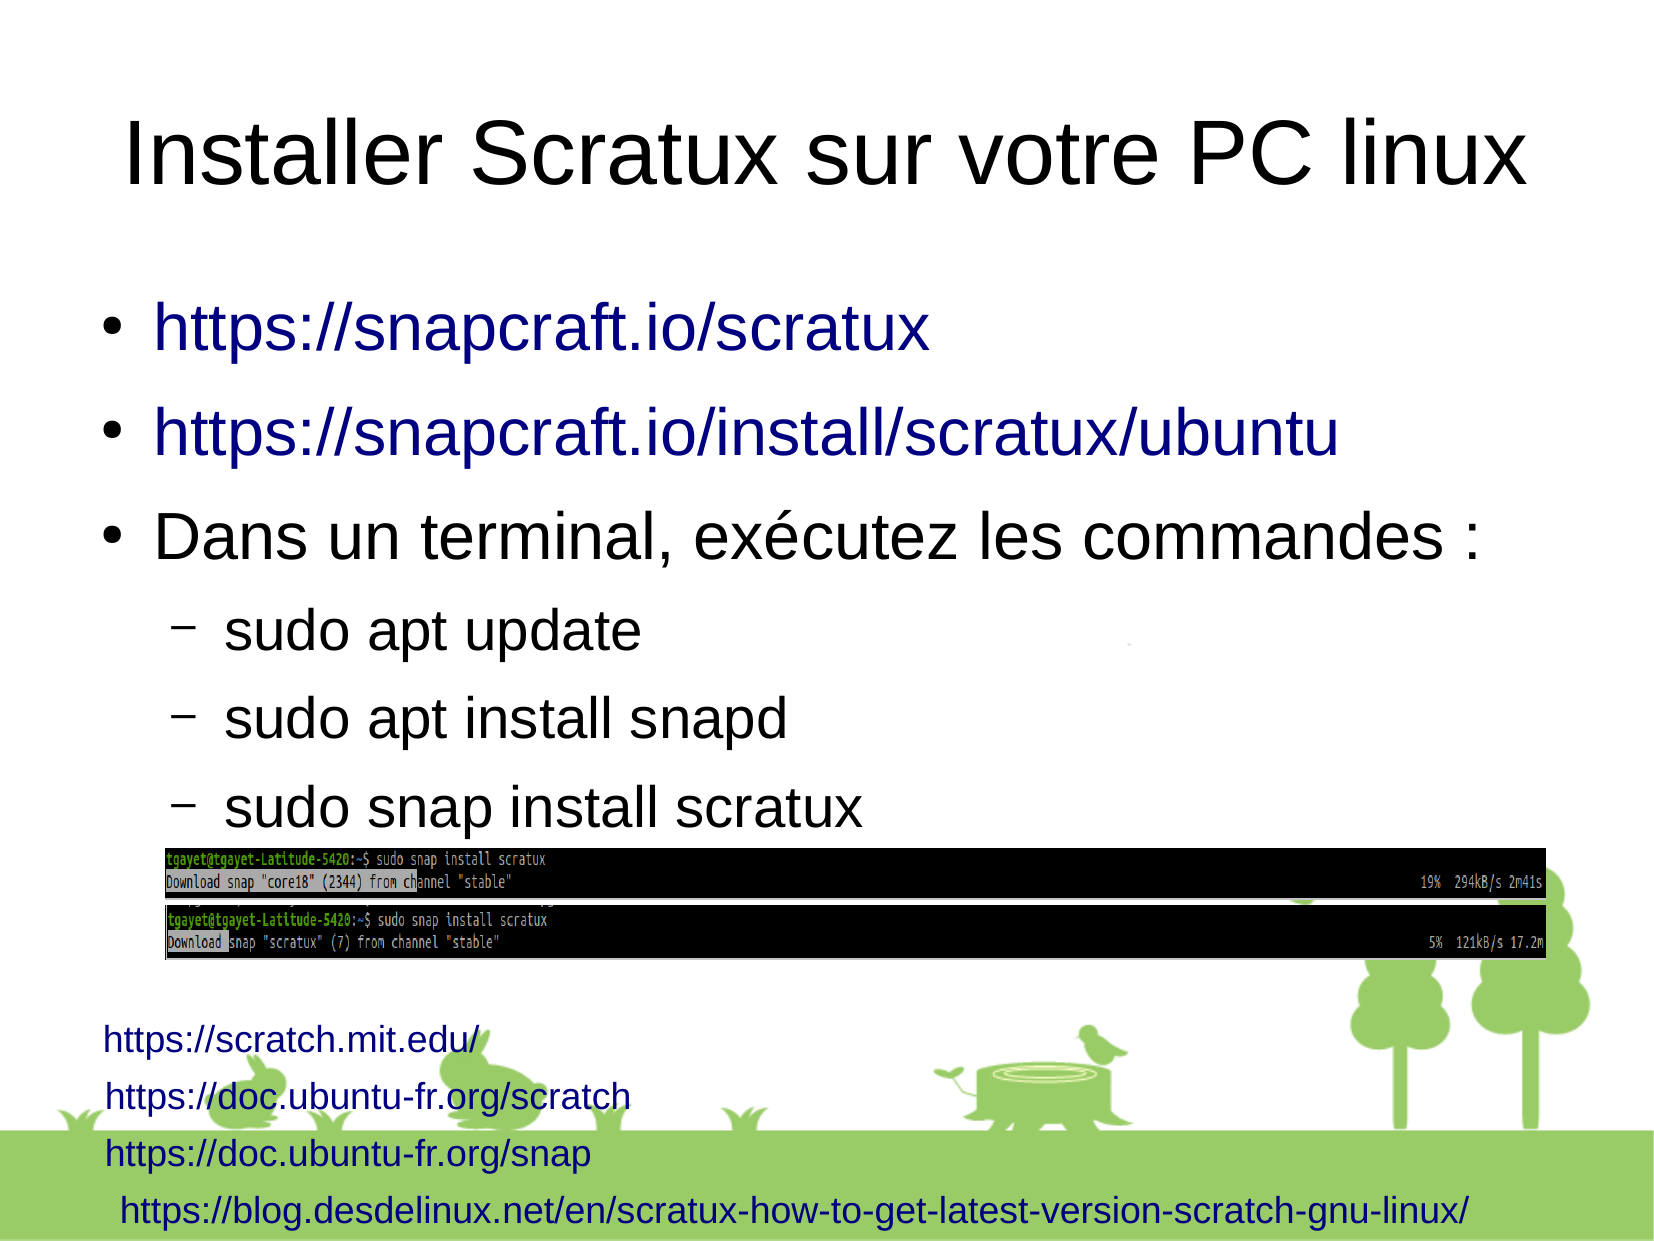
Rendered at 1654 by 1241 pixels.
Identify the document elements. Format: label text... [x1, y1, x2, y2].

text_box https://blog.desdelinux.net/en/scratux-how-to-get-latest-version-scratch-gnu-linux/ [105, 1181, 1485, 1239]
list https://snapcraft.io/scratux https://snapcraft.io/install/scratux/ubuntu Dans un terminal, exécutez les commandes : sudo apt update sudo apt install snapd sudo snap install scratux [82, 290, 1571, 1010]
text_box https://scratch.mit.edu/ [88, 1011, 496, 1069]
text_box https://doc.ubuntu-fr.org/snap [90, 1125, 607, 1182]
picture [0, 0, 1654, 1241]
title Installer Scratux sur votre PC linux [82, 49, 1571, 257]
text_box https://doc.ubuntu-fr.org/scratch [90, 1068, 647, 1126]
